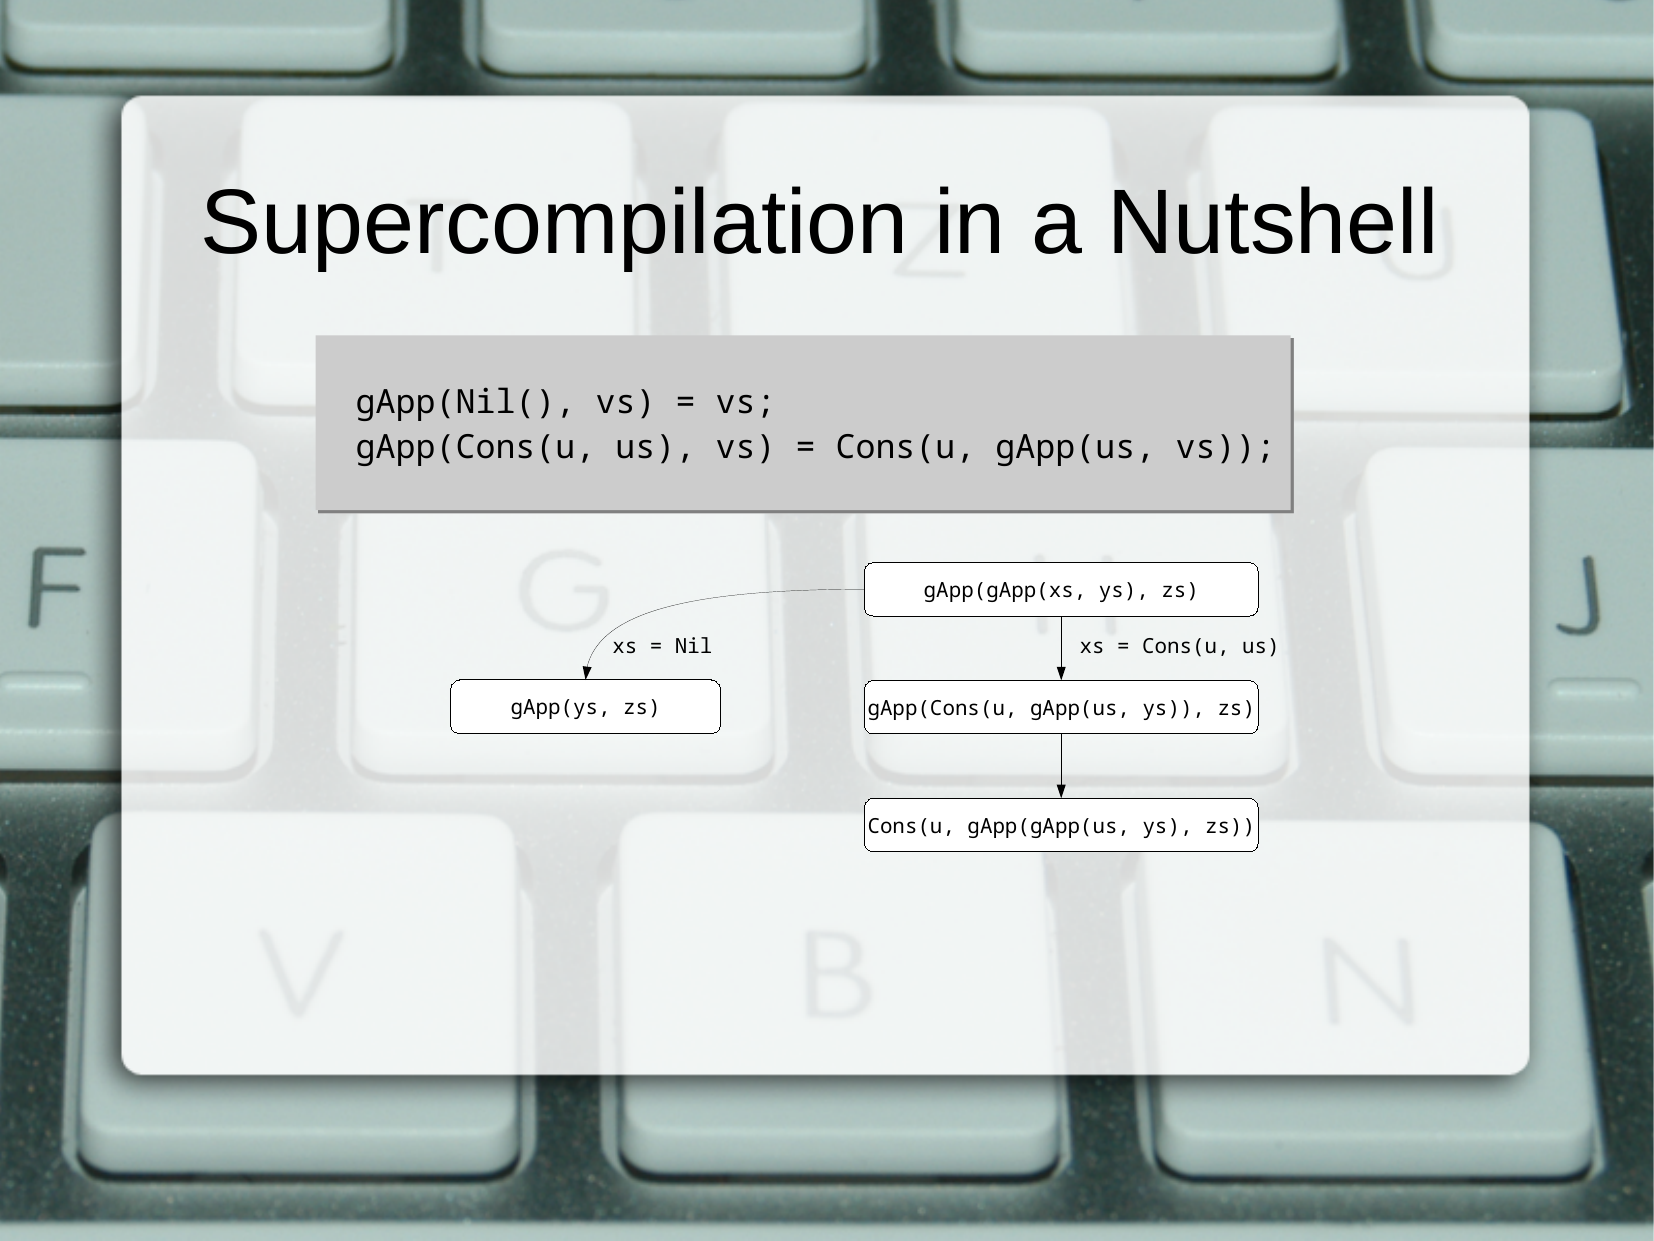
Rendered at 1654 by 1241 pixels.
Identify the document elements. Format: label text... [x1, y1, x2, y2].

subtitle gApp(Nil(), vs) = vs; gApp(Cons(u, us), vs) = Cons(u, gApp(us, vs)); [315, 335, 1291, 511]
text_box Cons(u, gApp(gApp(us, ys), zs)) [864, 798, 1259, 852]
picture [0, 0, 1654, 1241]
text_box gApp(Cons(u, gApp(us, ys)), zs) [864, 680, 1259, 734]
text_box gApp(gApp(xs, ys), zs) [864, 562, 1259, 617]
title Supercompilation in a Nutshell [135, 117, 1506, 325]
text_box xs = Nil [597, 623, 732, 668]
text_box xs = Cons(u, us) [1064, 623, 1295, 668]
text_box gApp(ys, zs) [450, 679, 721, 734]
